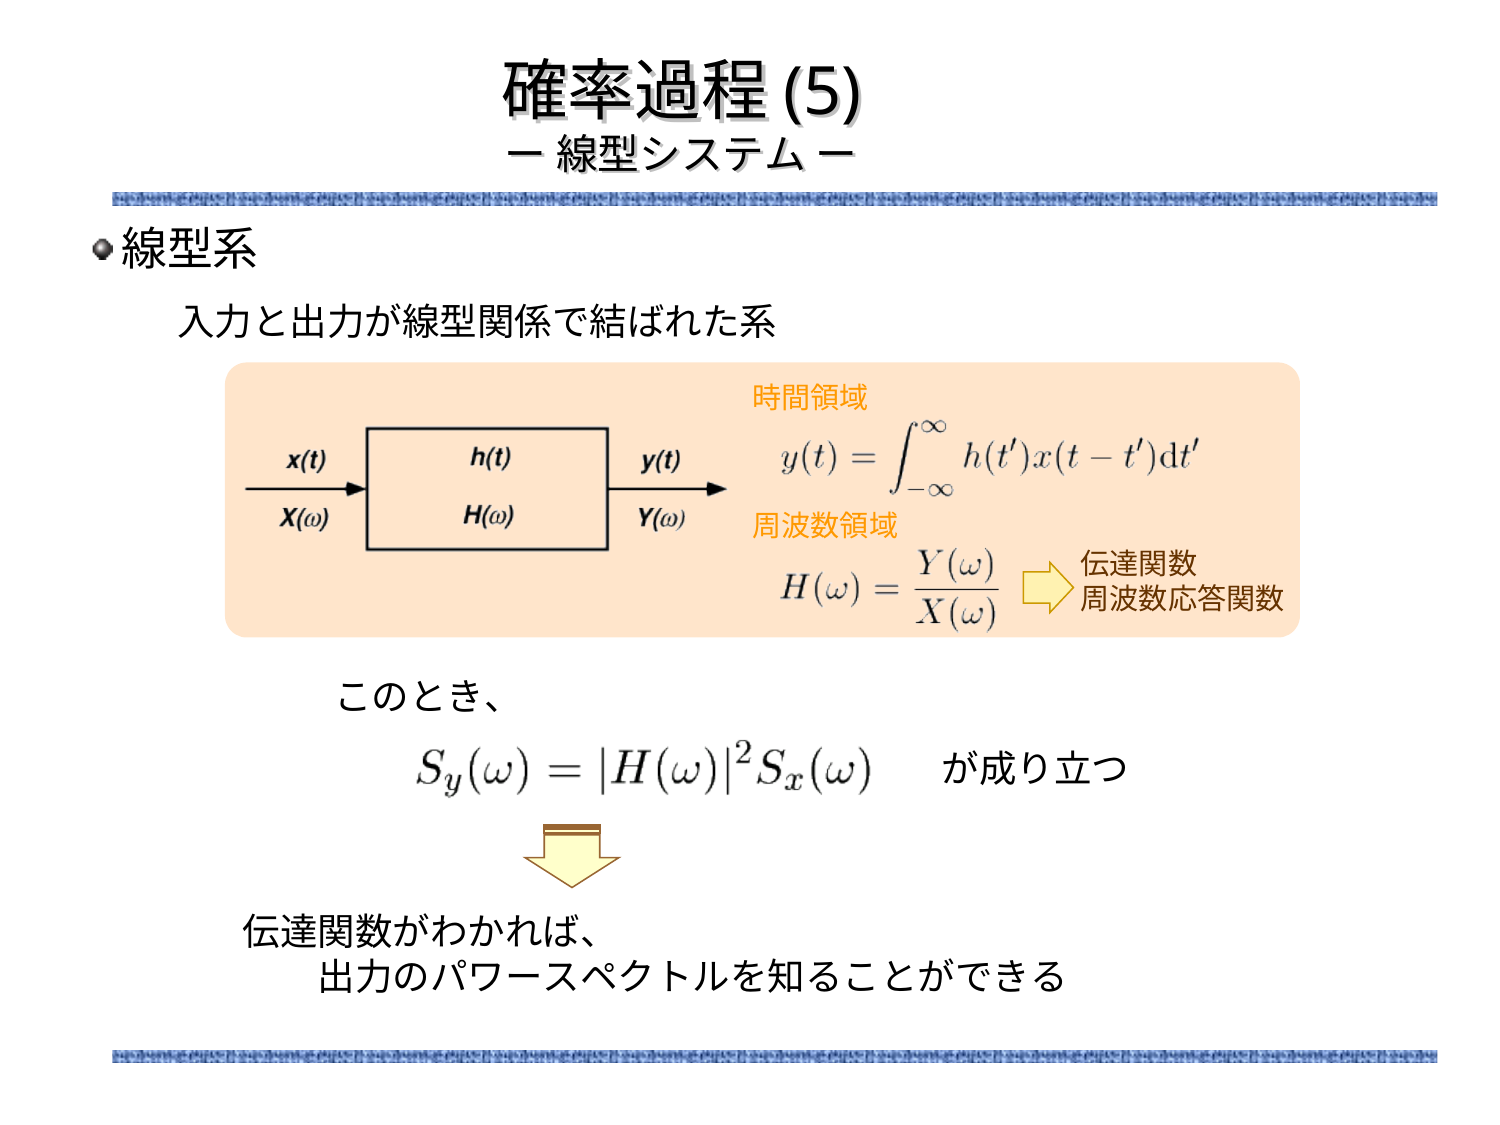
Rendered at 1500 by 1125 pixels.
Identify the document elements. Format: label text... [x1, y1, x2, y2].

list 線型系 [74, 212, 1451, 1025]
text_box 入力と出力が線型関係で結ばれた系 [162, 289, 875, 351]
title 確率過程 (5) ー 線型システム ー [137, 37, 1225, 188]
text_box 時間領域 [737, 371, 885, 422]
chart [774, 537, 1004, 633]
text_box [544, 829, 600, 833]
text_box [524, 834, 620, 888]
picture [112, 1050, 1438, 1063]
text_box 周波数領域 [737, 499, 914, 551]
text_box 伝達関数がわかれば、 出力のパワースペクトルを知ることができる [227, 899, 1083, 1006]
chart [774, 412, 1207, 501]
text_box [1023, 562, 1074, 613]
chart [237, 412, 735, 560]
text_box が成り立つ [927, 737, 1145, 798]
picture [112, 192, 1438, 206]
text_box 伝達関数 周波数応答関数 [1065, 537, 1300, 623]
text_box このとき、 [319, 664, 537, 726]
chart [412, 737, 874, 801]
